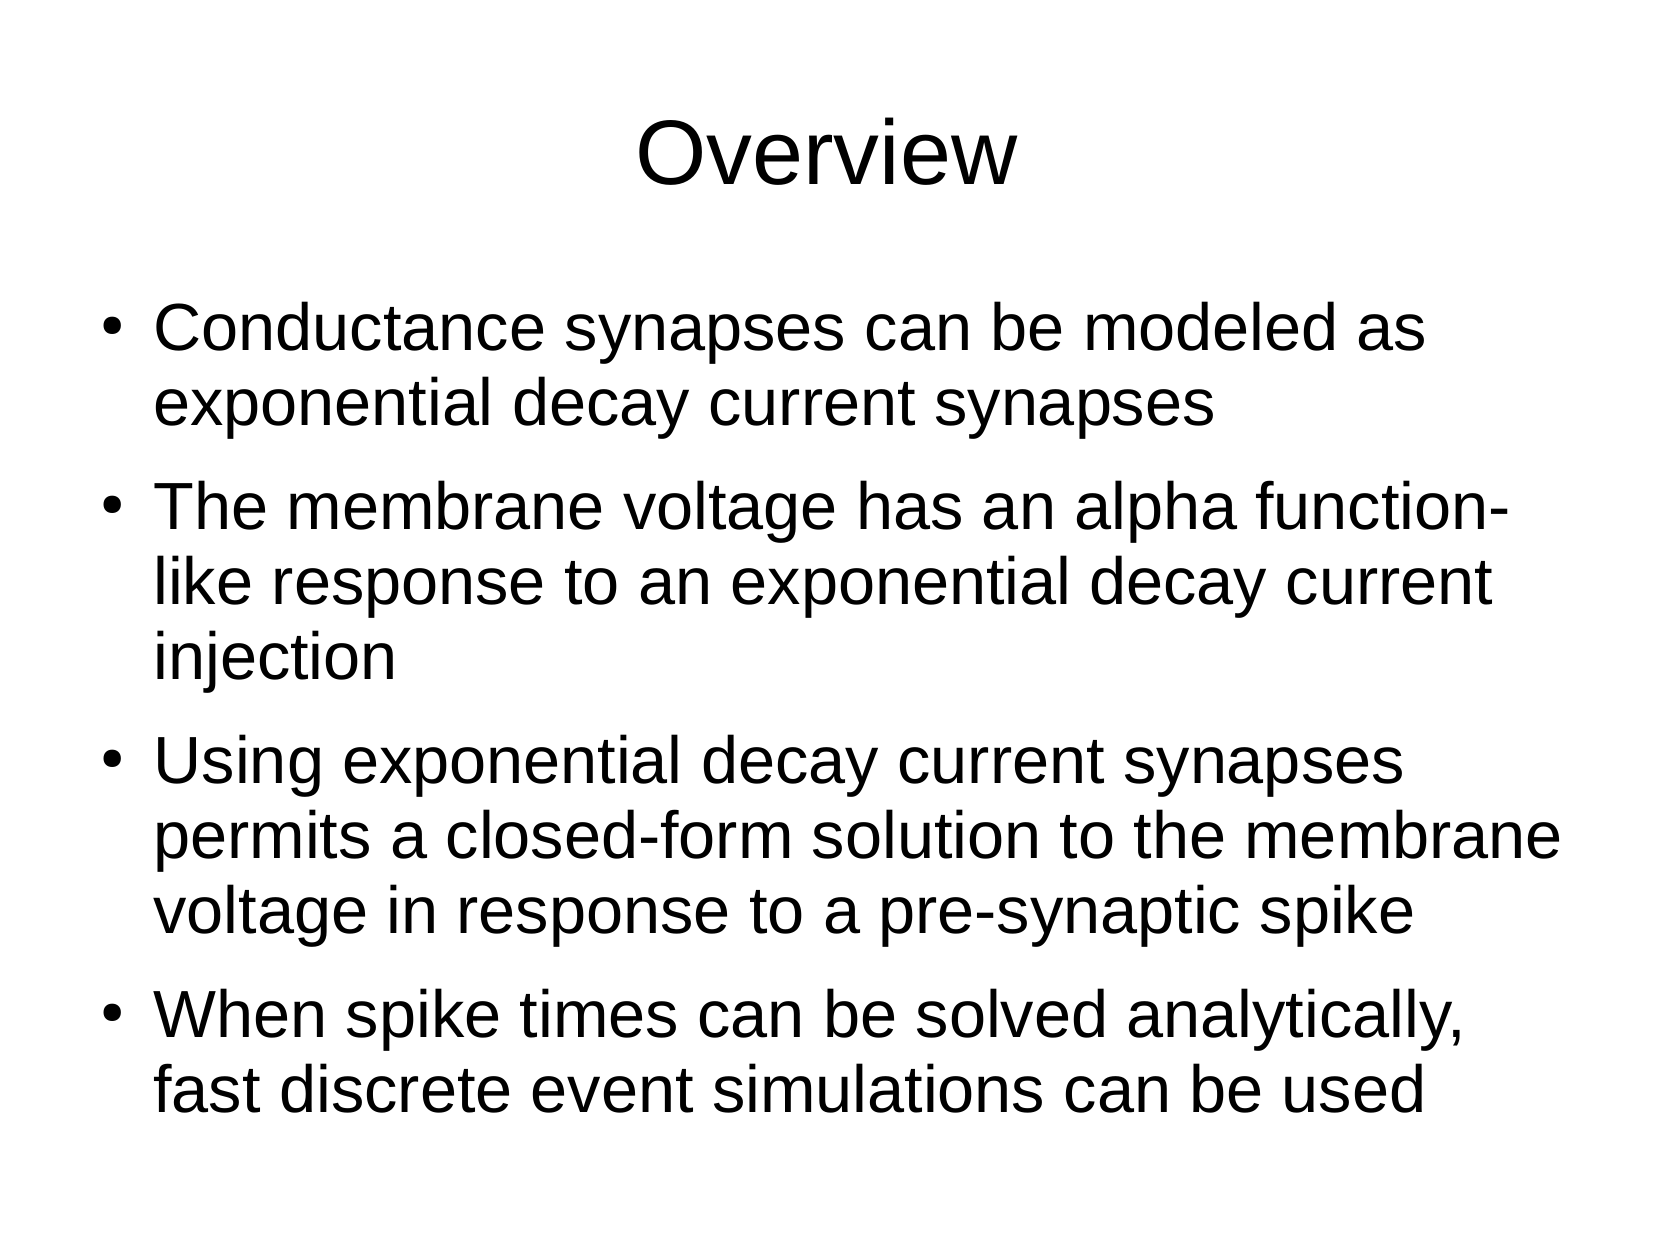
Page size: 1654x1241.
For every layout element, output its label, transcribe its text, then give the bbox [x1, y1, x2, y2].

title Overview [82, 49, 1571, 257]
list Conductance synapses can be modeled as exponential decay current synapses The membrane voltage has an alpha function-like response to an exponential decay current injection Using exponential decay current synapses permits a closed-form solution to the membrane voltage in response to a pre-synaptic spike When spike times can be solved analytically, fast discrete event simulations can be used [82, 290, 1571, 1127]
